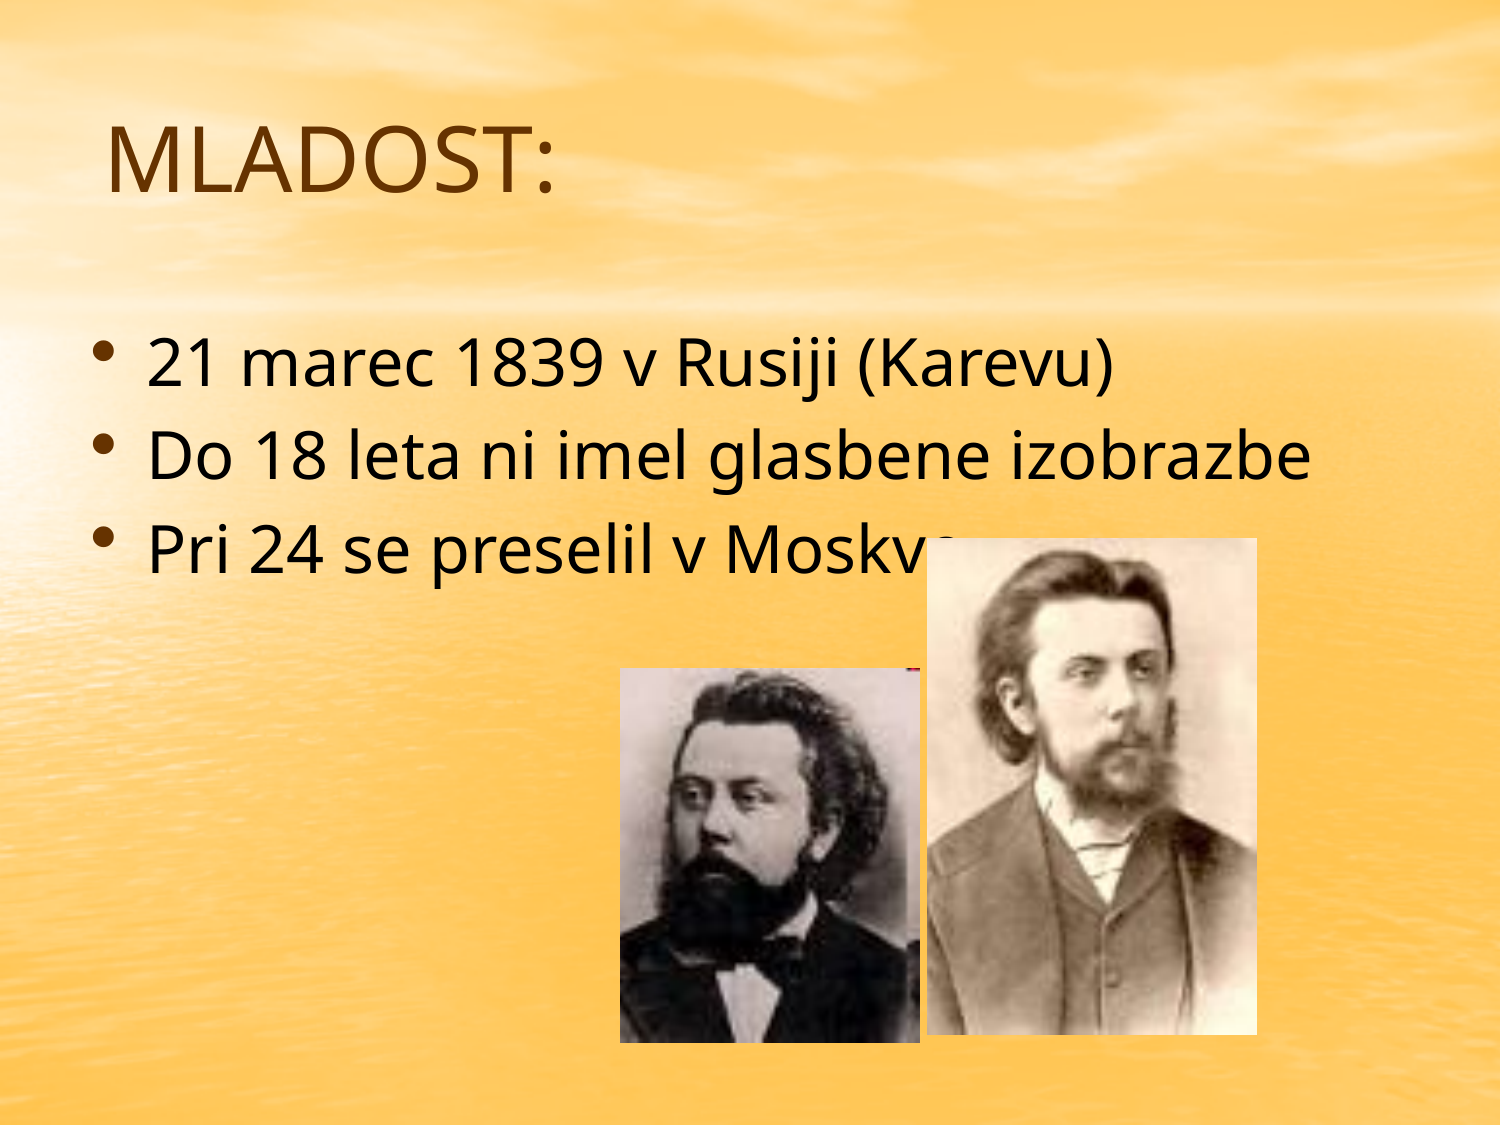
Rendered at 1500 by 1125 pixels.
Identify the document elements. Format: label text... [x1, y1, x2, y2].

picture [0, 0, 1500, 1125]
title MLADOST: [88, 42, 1439, 270]
list 21 marec 1839 v Rusiji (Karevu) Do 18 leta ni imel glasbene izobrazbe Pri 24 se preselil v Moskvo [75, 312, 1425, 988]
